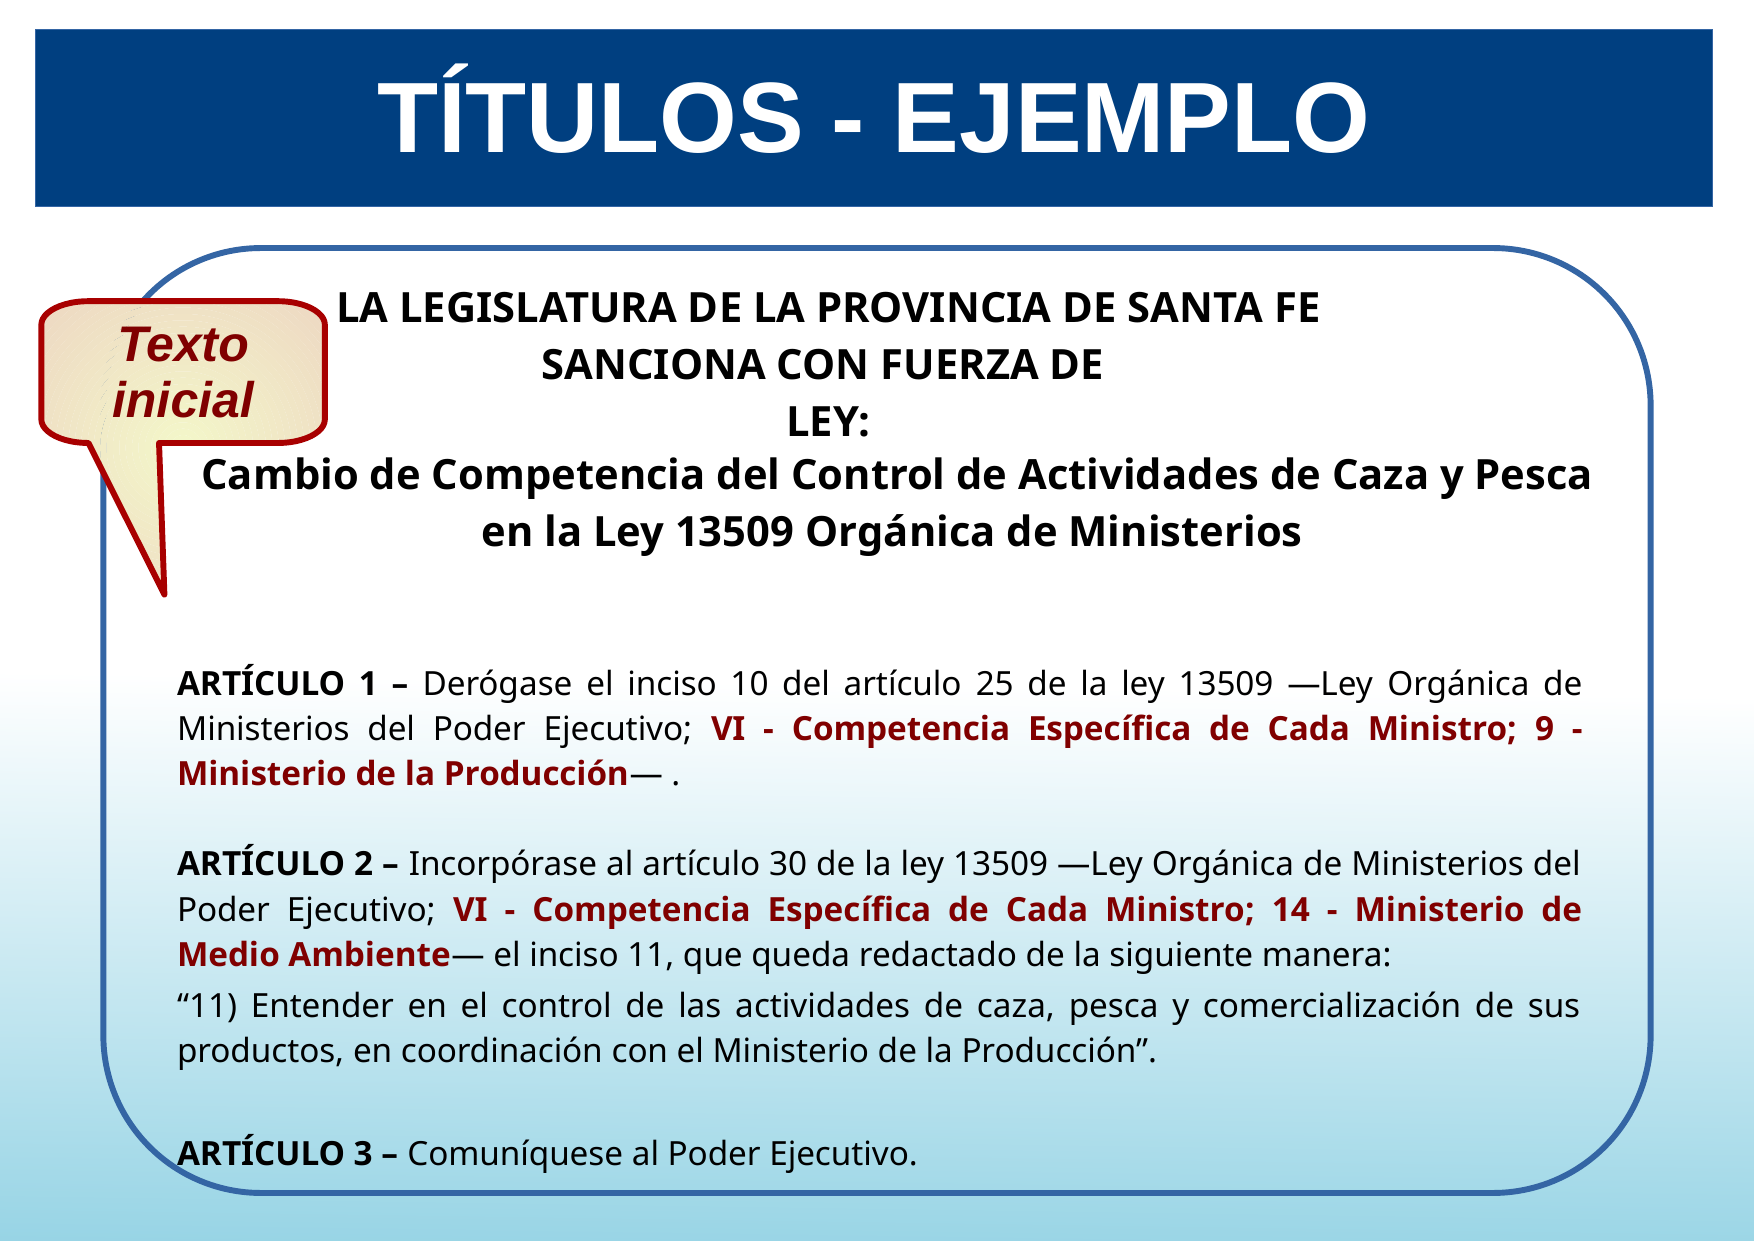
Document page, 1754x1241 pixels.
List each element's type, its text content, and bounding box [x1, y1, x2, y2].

text_box LA LEGISLATURA DE LA PROVINCIA DE SANTA FE SANCIONA CON FUERZA DE LEY: [321, 270, 1512, 437]
text_box Texto inicial [41, 301, 325, 595]
text_box Cambio de Competencia del Control de Actividades de Caza y Pesca en la Ley 13509 Orgánica de Ministerios [165, 437, 1630, 604]
text_box TÍTULOS - EJEMPLO [35, 29, 1713, 207]
text_box ARTÍCULO 1 – Derógase el inciso 10 del artículo 25 de la ley 13509 —Ley Orgánica de Ministerios del Poder Ejecutivo; VI - Competencia Específica de Cada Ministro; 9 - Ministerio de la Producción— . ARTÍCULO 2 – Incorpórase al artículo 30 de la ley 13509 —Ley Orgánica de Ministerios del Poder Ejecutivo; VI - Competencia Específica de Cada Ministro; 14 - Ministerio de Medio Ambiente— el inciso 11, que queda redactado de la siguiente manera: “11) Entender en el control de las actividades de caza, pesca y comercialización de sus productos, en coordinación con el Ministerio de la Producción”. ARTÍCULO 3 – Comuníquese al Poder Ejecutivo. [177, 614, 1583, 1146]
